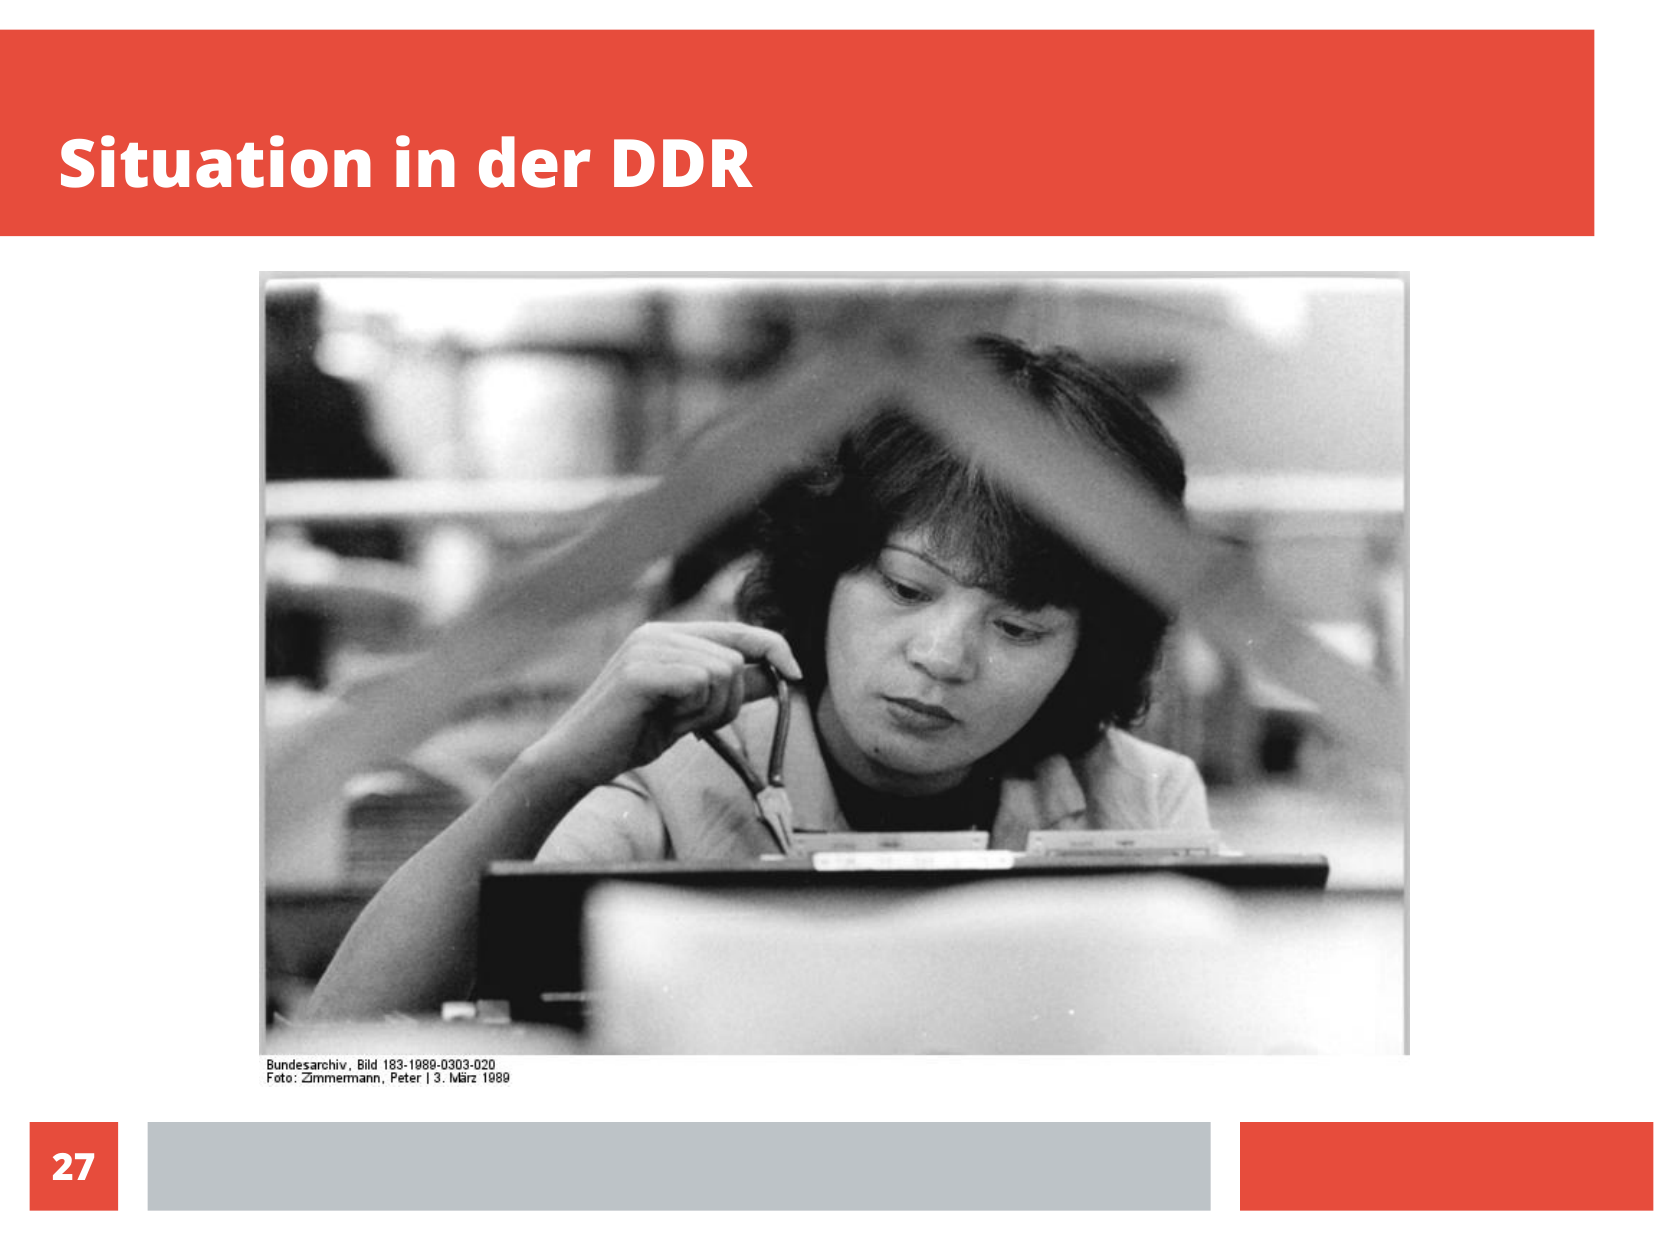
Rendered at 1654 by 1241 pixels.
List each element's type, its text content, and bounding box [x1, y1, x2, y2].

title Situation in der DDR [59, 59, 1595, 207]
picture [259, 271, 1410, 1087]
